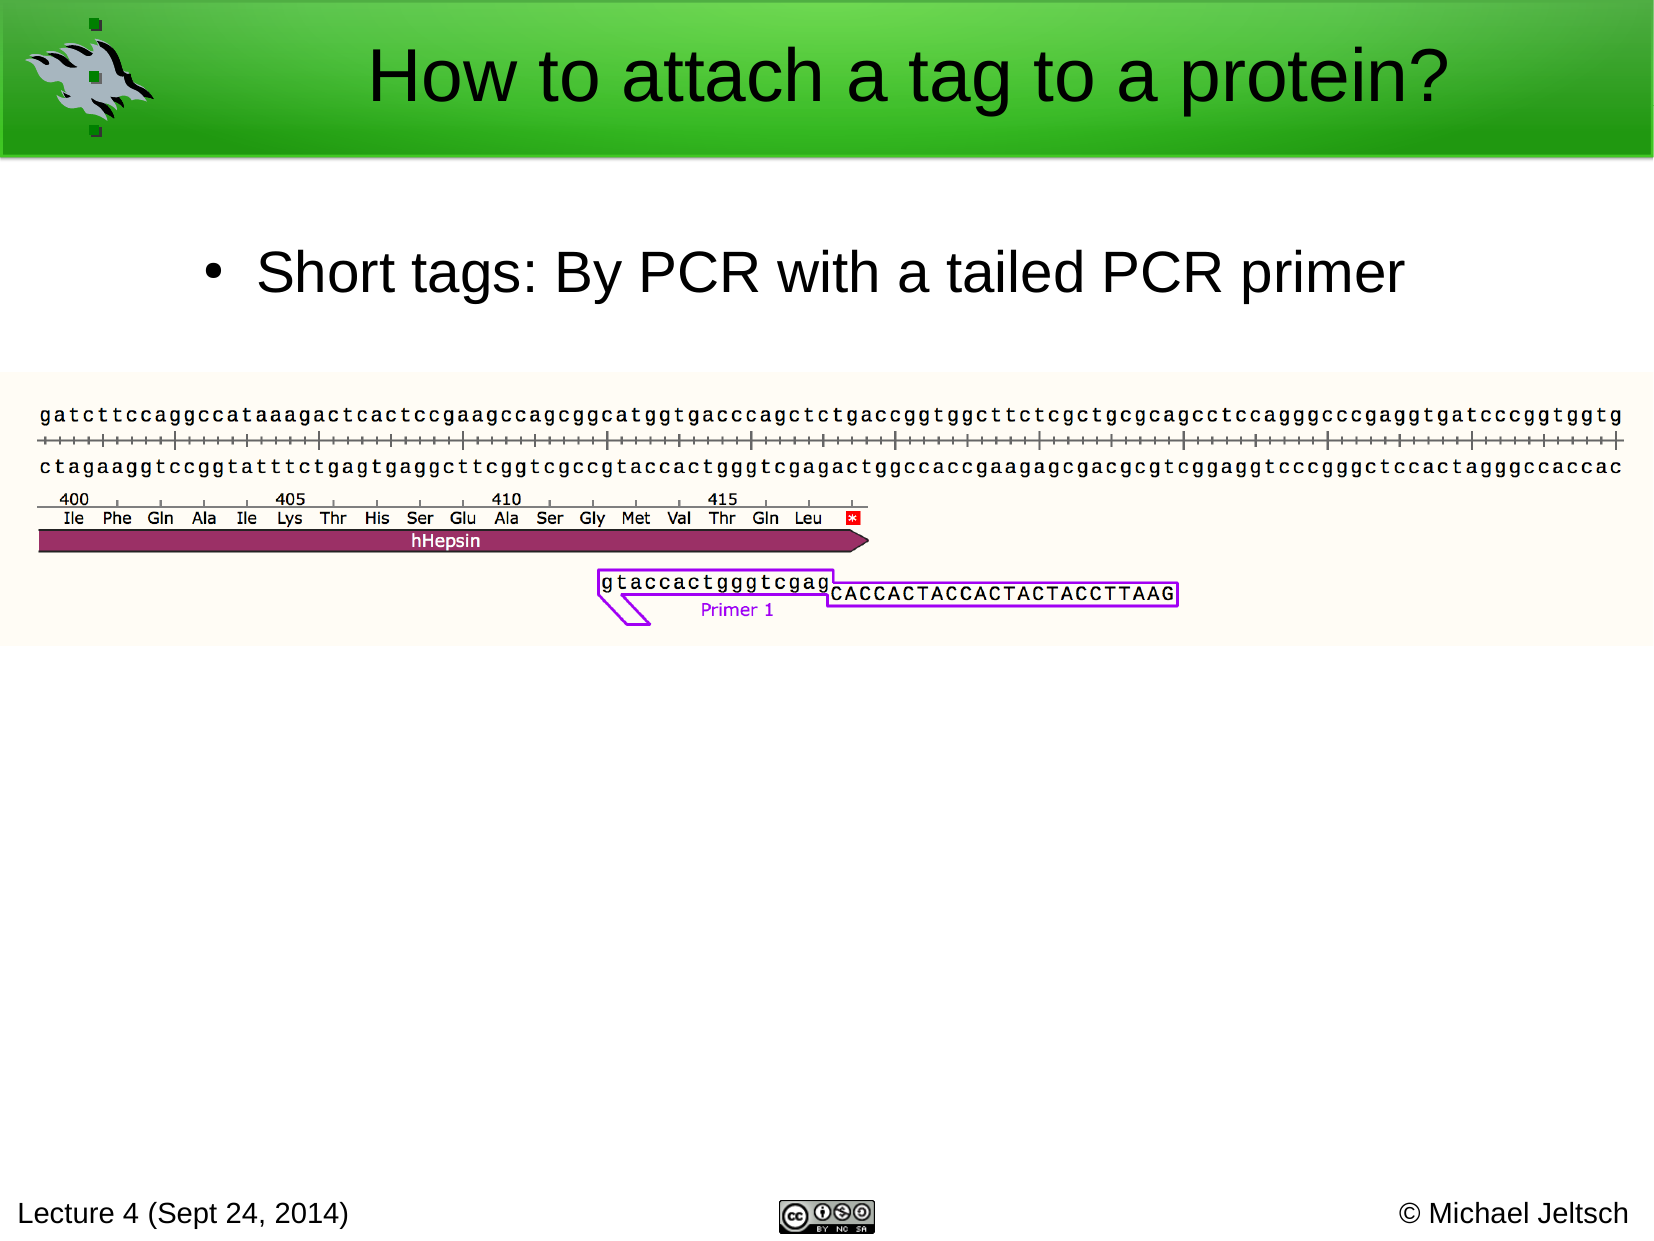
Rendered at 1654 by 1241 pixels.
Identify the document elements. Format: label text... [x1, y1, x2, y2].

title How to attach a tag to a protein? [289, 30, 1531, 121]
picture [779, 1200, 875, 1234]
list Short tags: By PCR with a tailed PCR primer [185, 240, 1486, 340]
picture [0, 372, 1654, 646]
